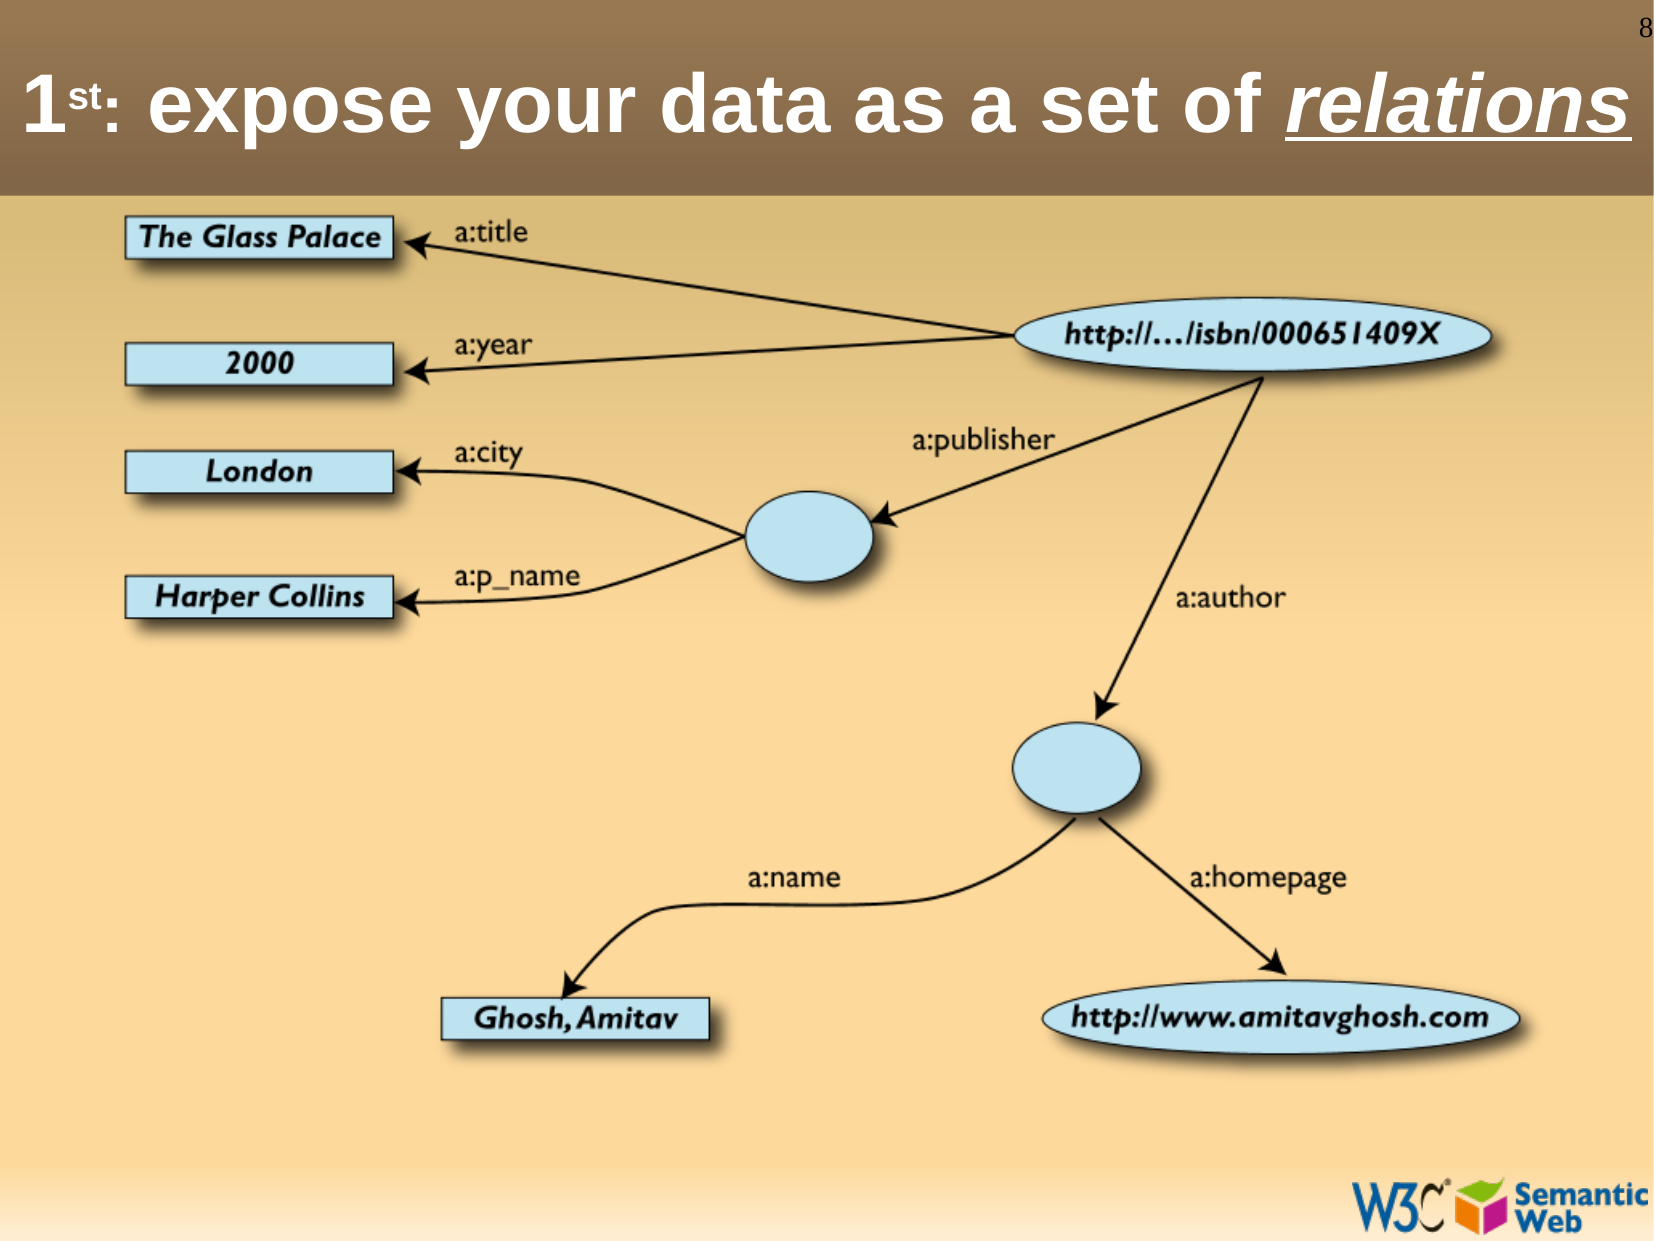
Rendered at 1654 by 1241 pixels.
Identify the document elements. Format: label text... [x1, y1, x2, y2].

title 1st: expose your data as a set of relations [0, 0, 1654, 207]
picture [0, 201, 1654, 1241]
